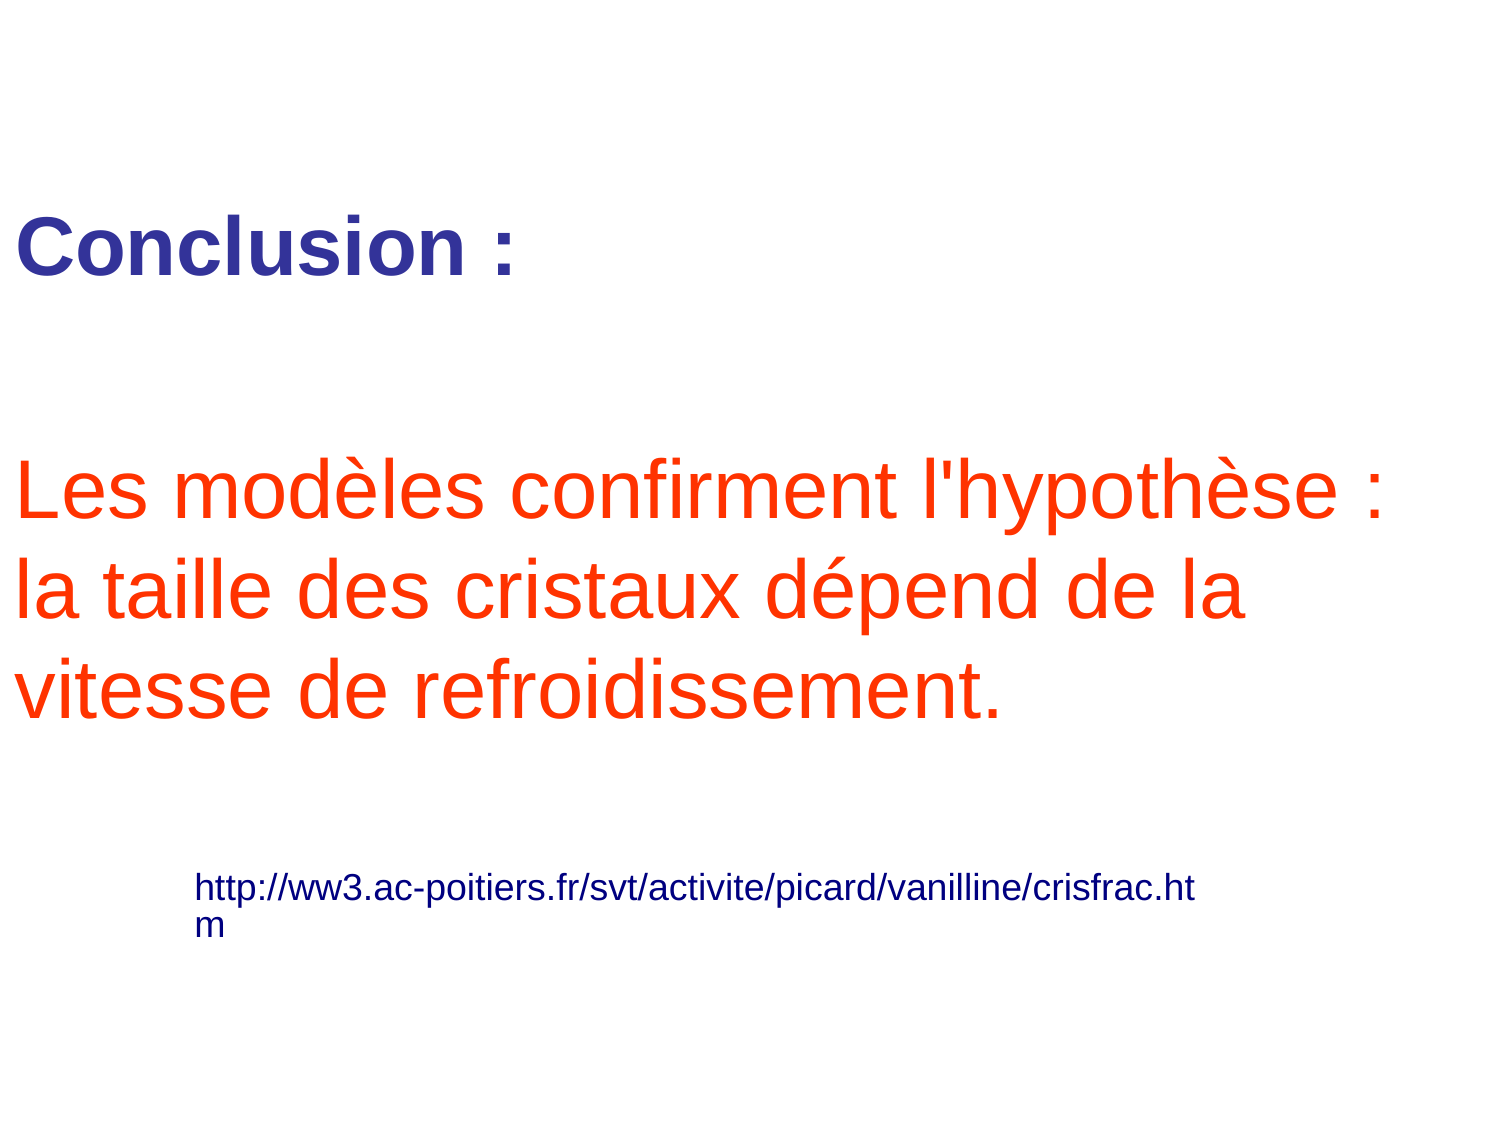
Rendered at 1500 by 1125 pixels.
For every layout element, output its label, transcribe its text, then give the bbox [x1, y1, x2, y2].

text_box Conclusion : [0, 184, 545, 301]
text_box http://ww3.ac-poitiers.fr/svt/activite/picard/vanilline/crisfrac.htm [179, 855, 1241, 961]
title Les modèles confirment l'hypothèse : la taille des cristaux dépend de la vitesse de refroidissement. [0, 427, 1500, 744]
